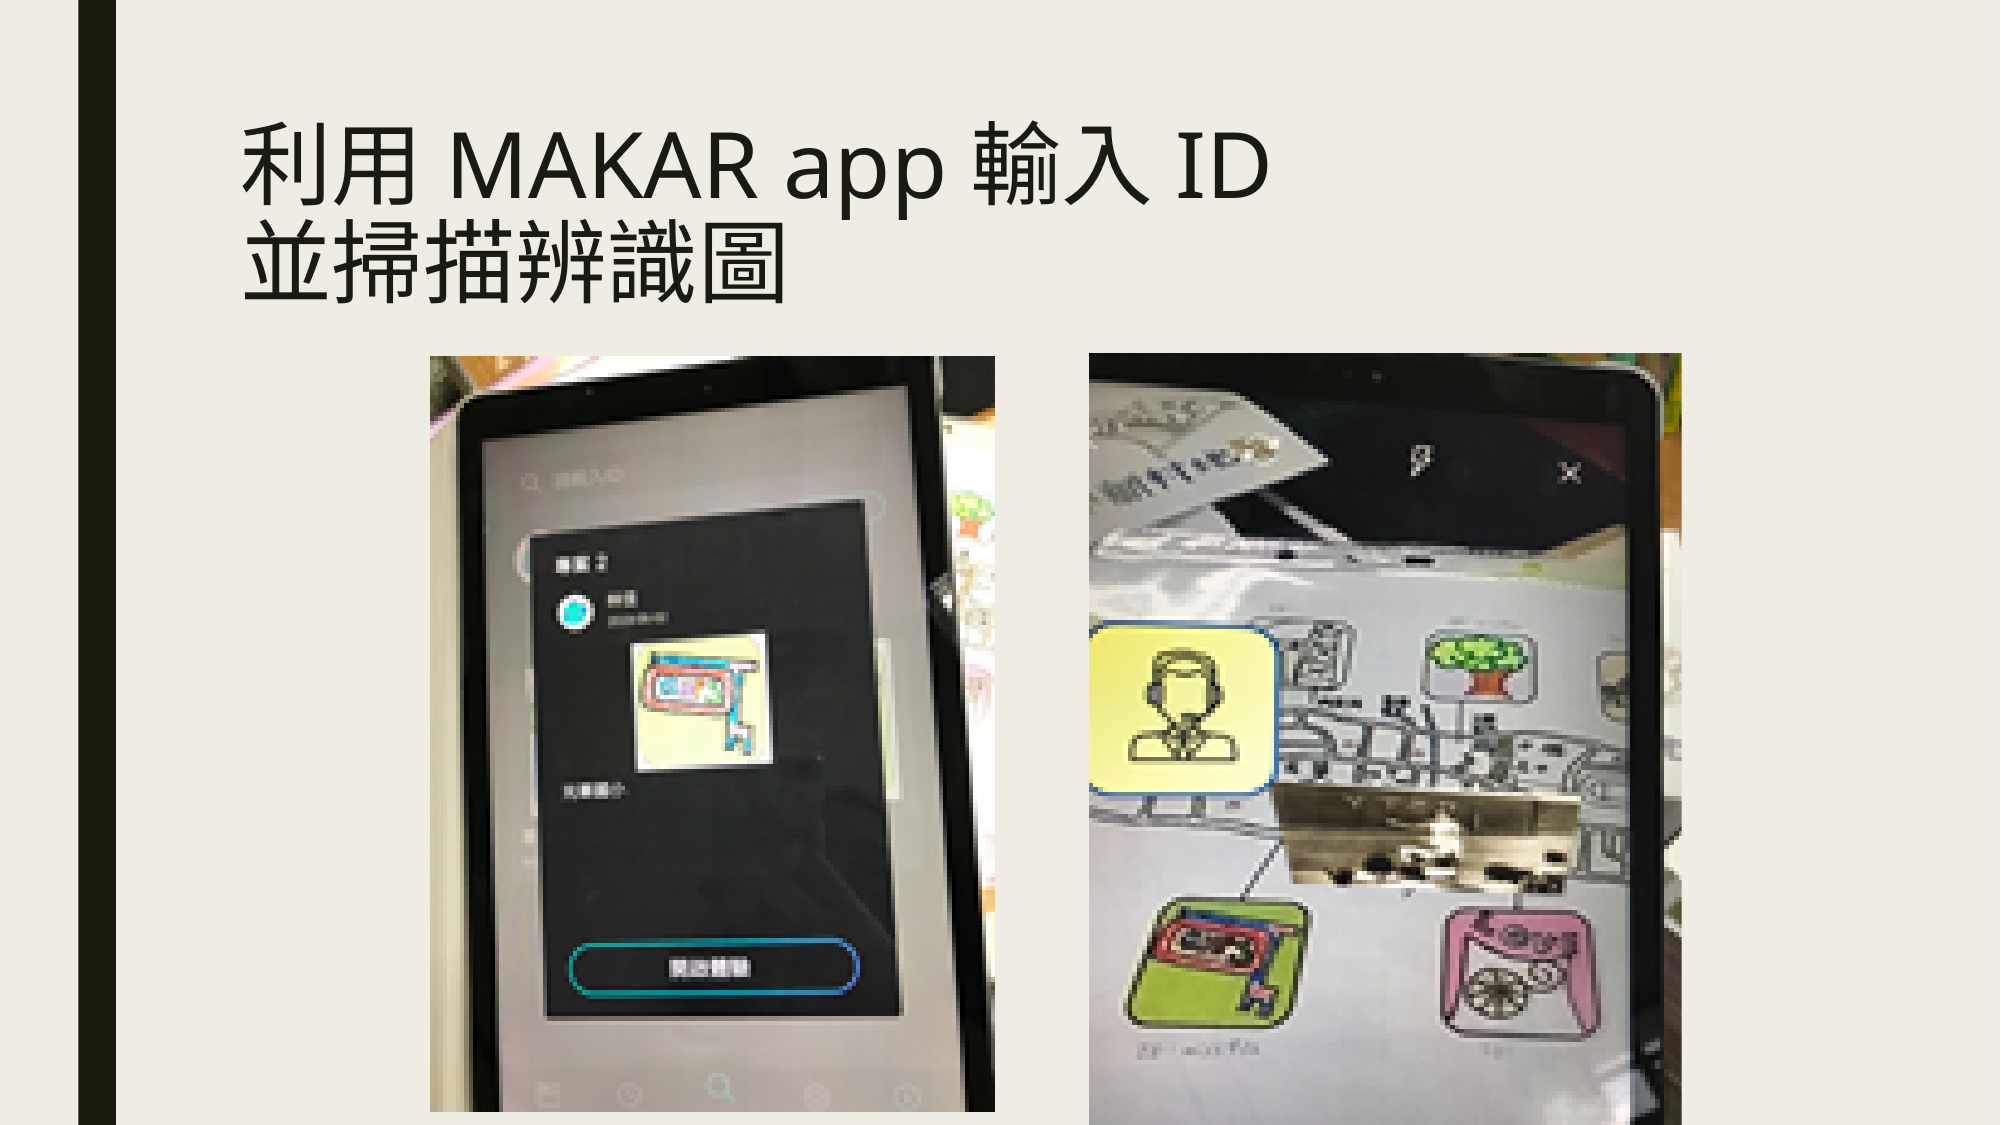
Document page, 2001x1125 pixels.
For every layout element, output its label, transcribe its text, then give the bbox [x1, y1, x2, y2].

title 利用MAKAR app輸入ID 並掃描辨識圖 [225, 112, 1801, 357]
picture [430, 356, 1000, 1117]
picture [1086, 329, 1682, 1125]
